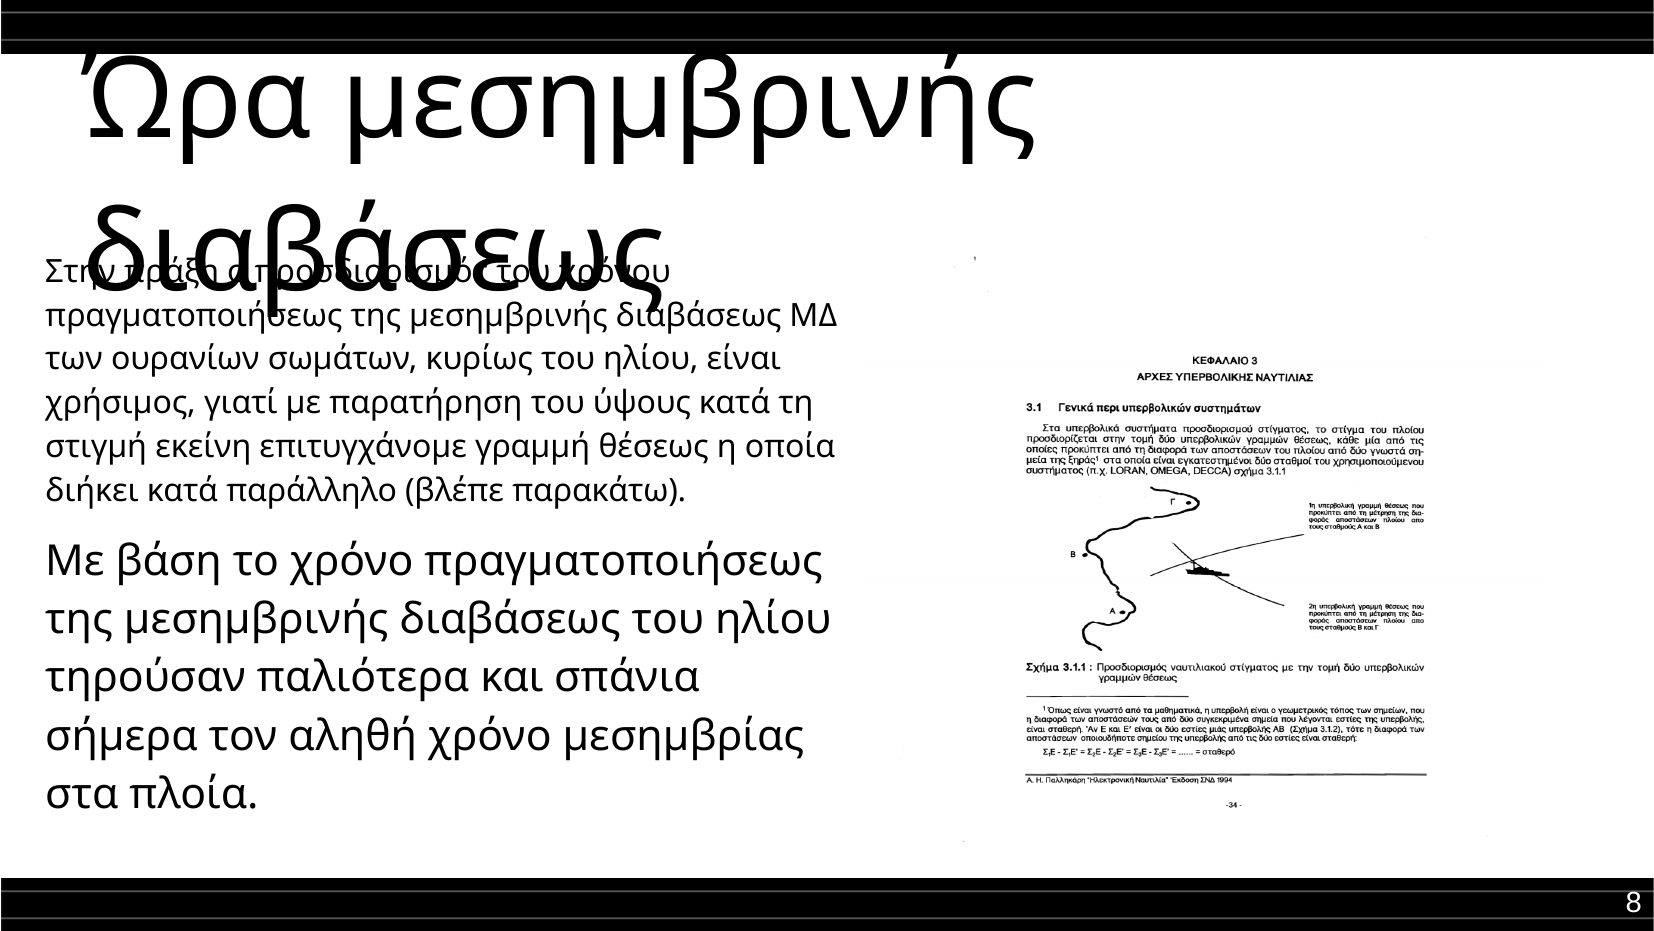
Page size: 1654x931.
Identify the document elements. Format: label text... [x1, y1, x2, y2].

list Στην πράξη ο προσδιορισμός του χρόνου πραγματοποιήσεως της μεσημβρι­νής διαβάσεως ΜΔ των ουρανίων σωμάτων, κυρίως του ηλίου, είναι χρήσιμος, γιατί με παρατήρηση του ύψους κατά τη στιγμή εκείνη επιτυγχάνομε γραμμή θέσεως η οποία διήκει κατά παράλληλο (βλέπε παρακάτω). Με βάση το χρόνο πραγματοποιήσεως της μεσημβρινής διαβάσεως του ηλίου τηρούσαν παλιότερα και σπάνια σήμερα τον αληθή χρόνο μεσημβρίας στα πλοία. [45, 248, 862, 827]
title Ώρα μεσημβρινής διαβάσεως [82, 92, 1571, 249]
picture [862, 224, 1547, 863]
picture [1, 878, 1654, 931]
picture [1, 0, 1654, 54]
